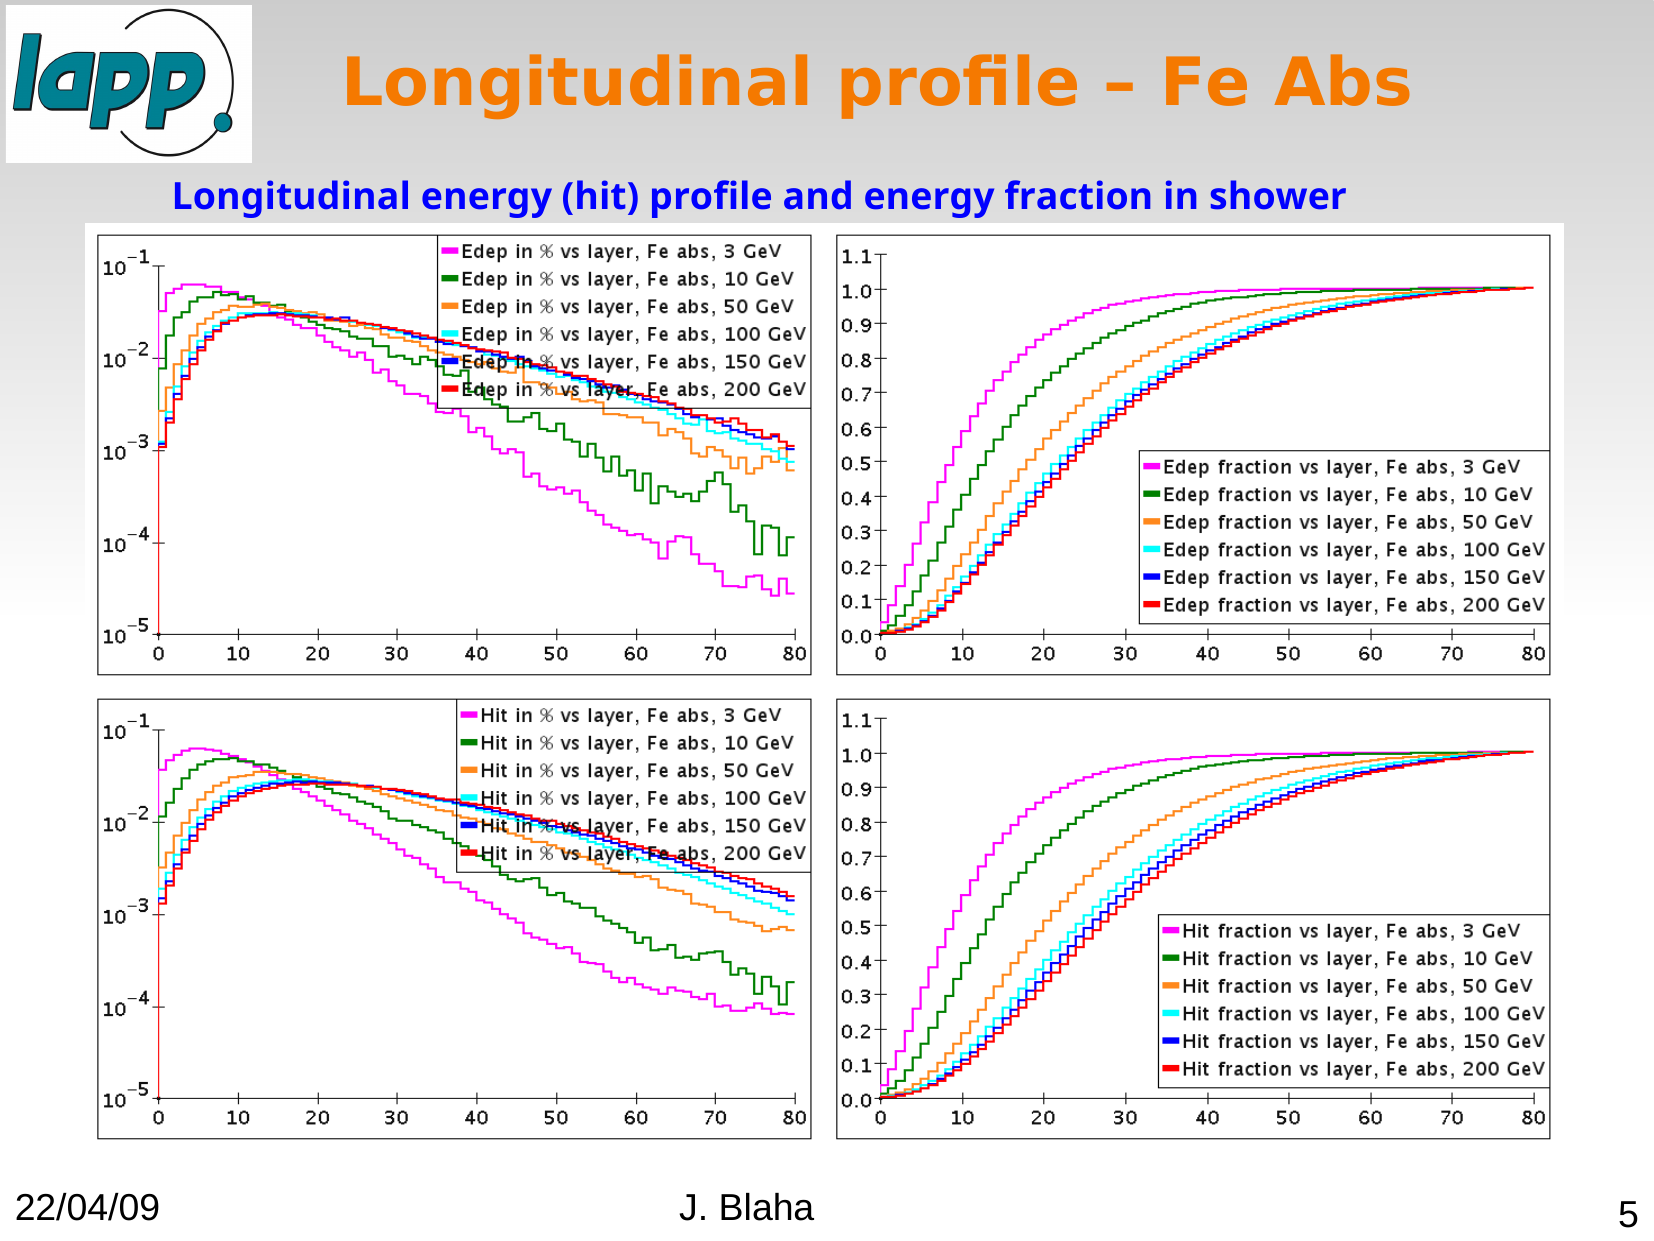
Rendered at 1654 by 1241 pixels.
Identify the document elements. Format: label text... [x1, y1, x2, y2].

text_box 22/04/09 [0, 1179, 177, 1241]
text_box Longitudinal energy (hit) profile and energy fraction in shower [156, 164, 1571, 225]
text_box 3 [1575, 1186, 1654, 1241]
title Longitudinal profile – Fe Abs [148, 8, 1654, 157]
picture [85, 223, 1564, 1151]
picture [5, 5, 252, 163]
text_box J. Blaha [653, 1179, 1000, 1241]
